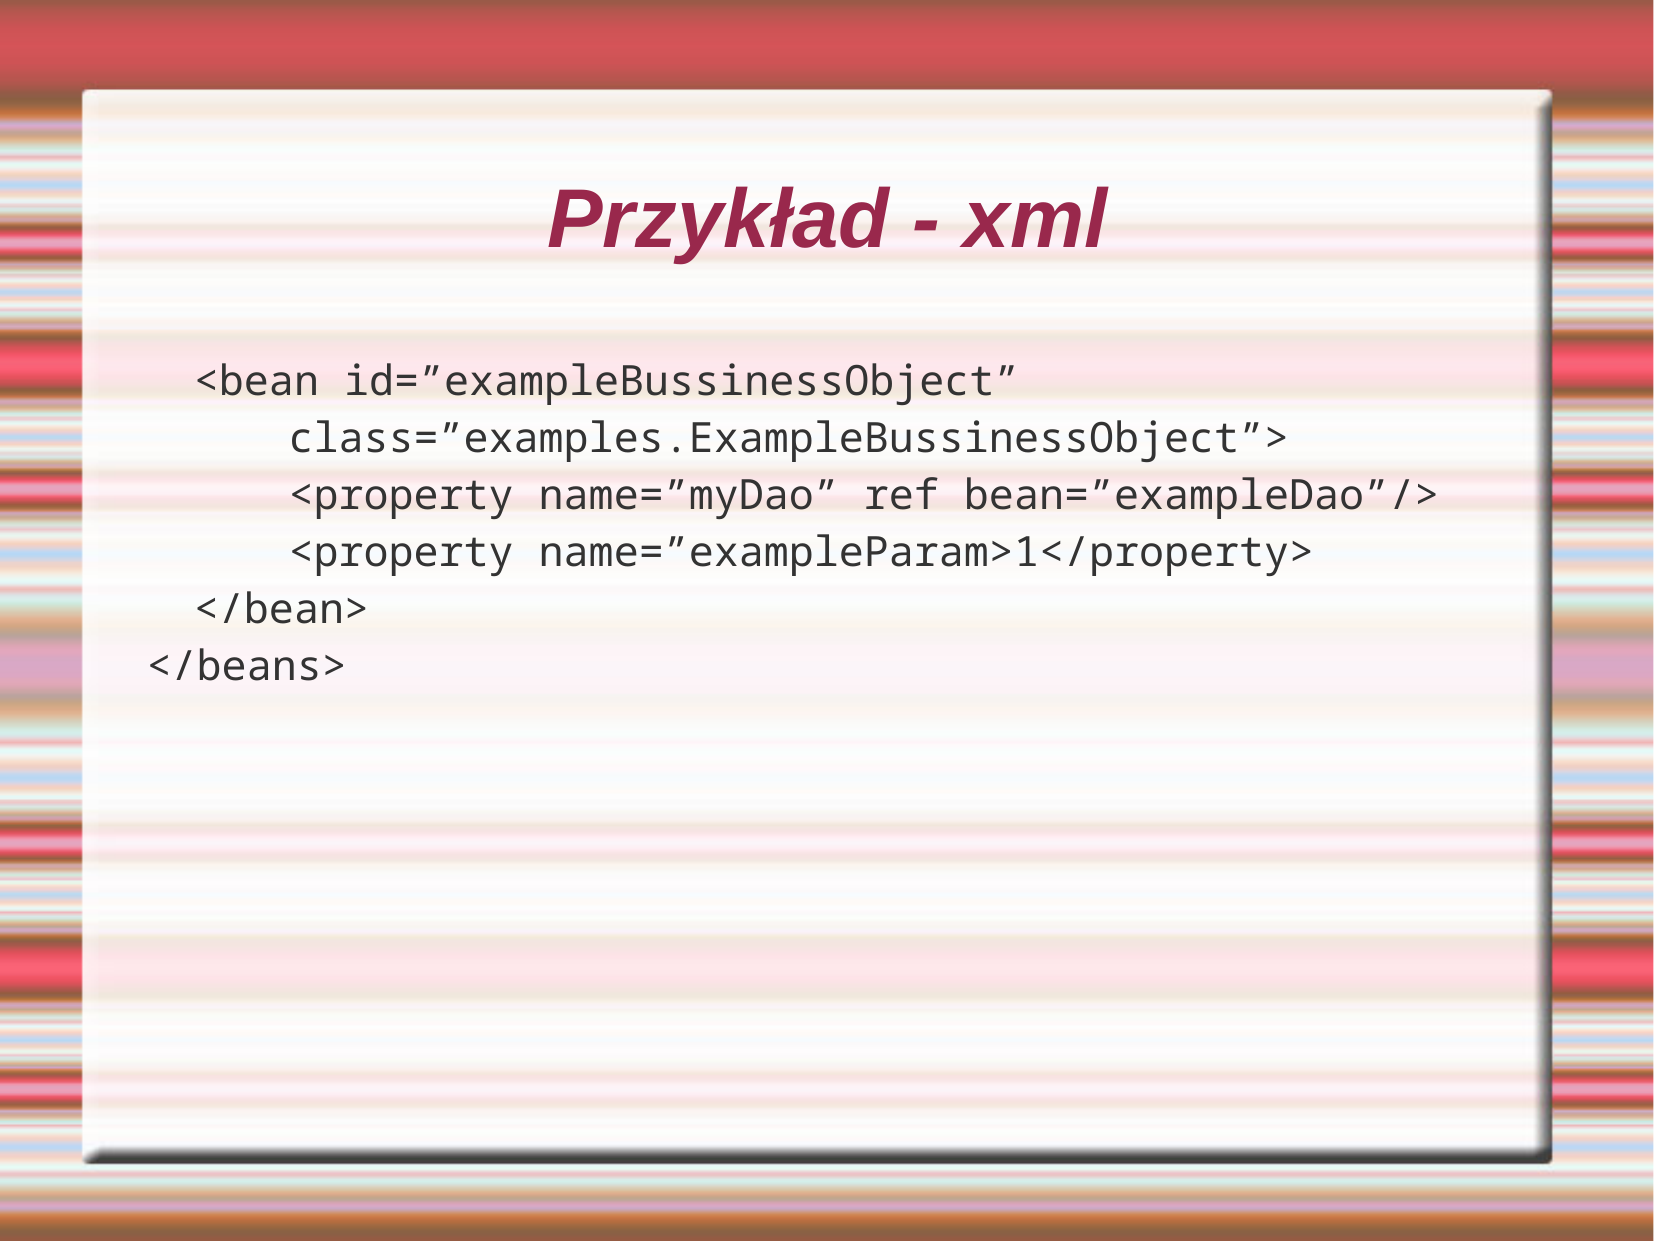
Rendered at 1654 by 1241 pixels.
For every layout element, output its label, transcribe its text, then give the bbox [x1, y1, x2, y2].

picture [0, 0, 1654, 1241]
title Przykład - xml [121, 114, 1534, 322]
list <bean id=”exampleBussinessObject” class=”examples.ExampleBussinessObject”> <property name=”myDao” ref bean=”exampleDao”/> <property name=”exampleParam>1</property> </bean> </beans> [134, 350, 1516, 1133]
